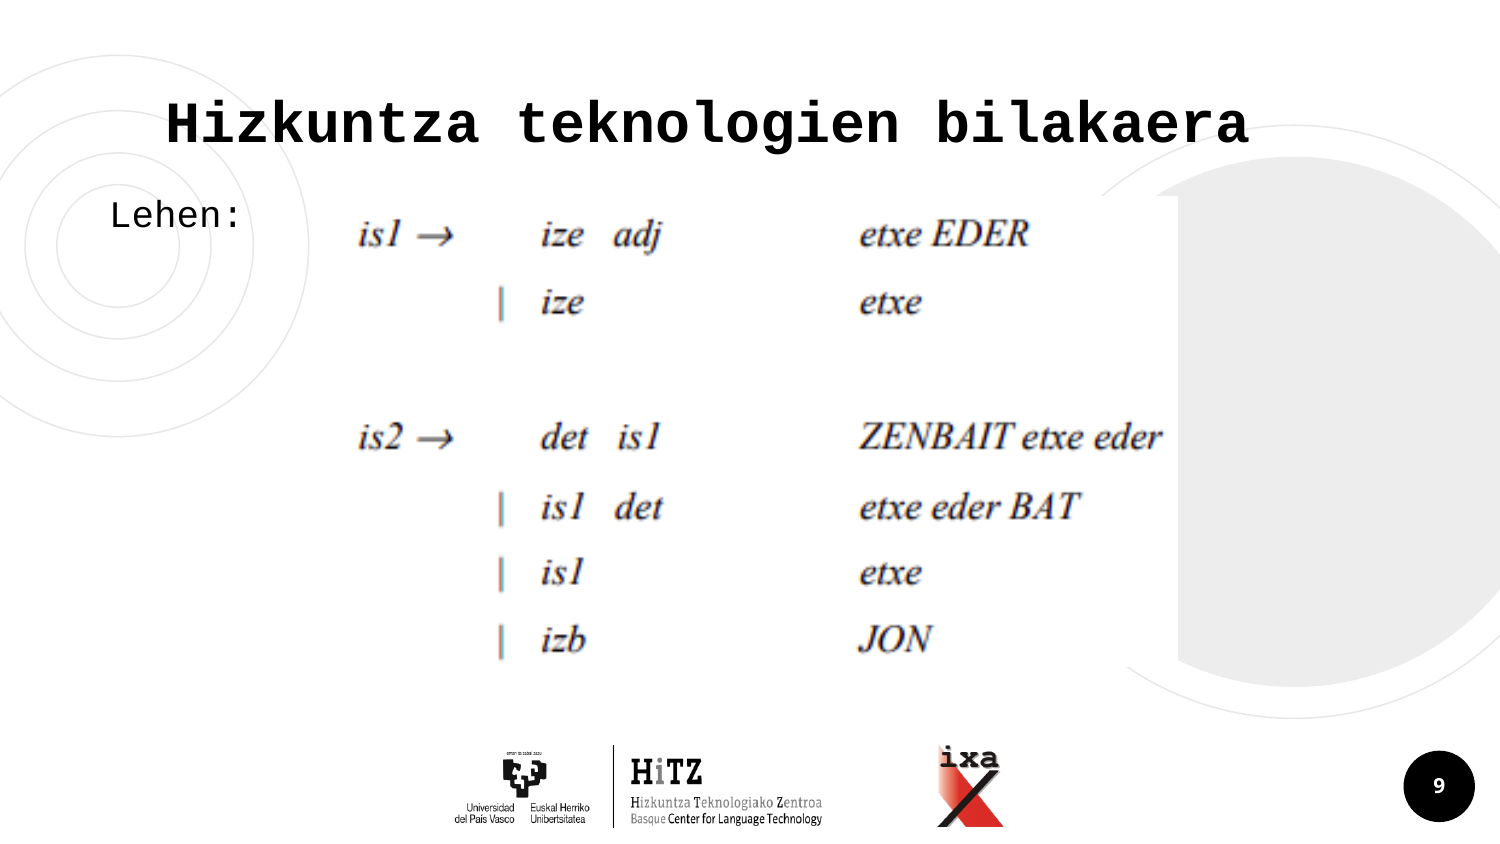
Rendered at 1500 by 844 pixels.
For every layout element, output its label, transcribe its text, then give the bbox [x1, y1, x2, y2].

picture [937, 744, 1004, 827]
text_box Lehen: [94, 188, 331, 247]
text_box <zenbakia> [1403, 750, 1475, 823]
title Hizkuntza teknologien bilakaera [165, 70, 1312, 183]
picture [450, 745, 827, 828]
picture [350, 196, 1178, 667]
